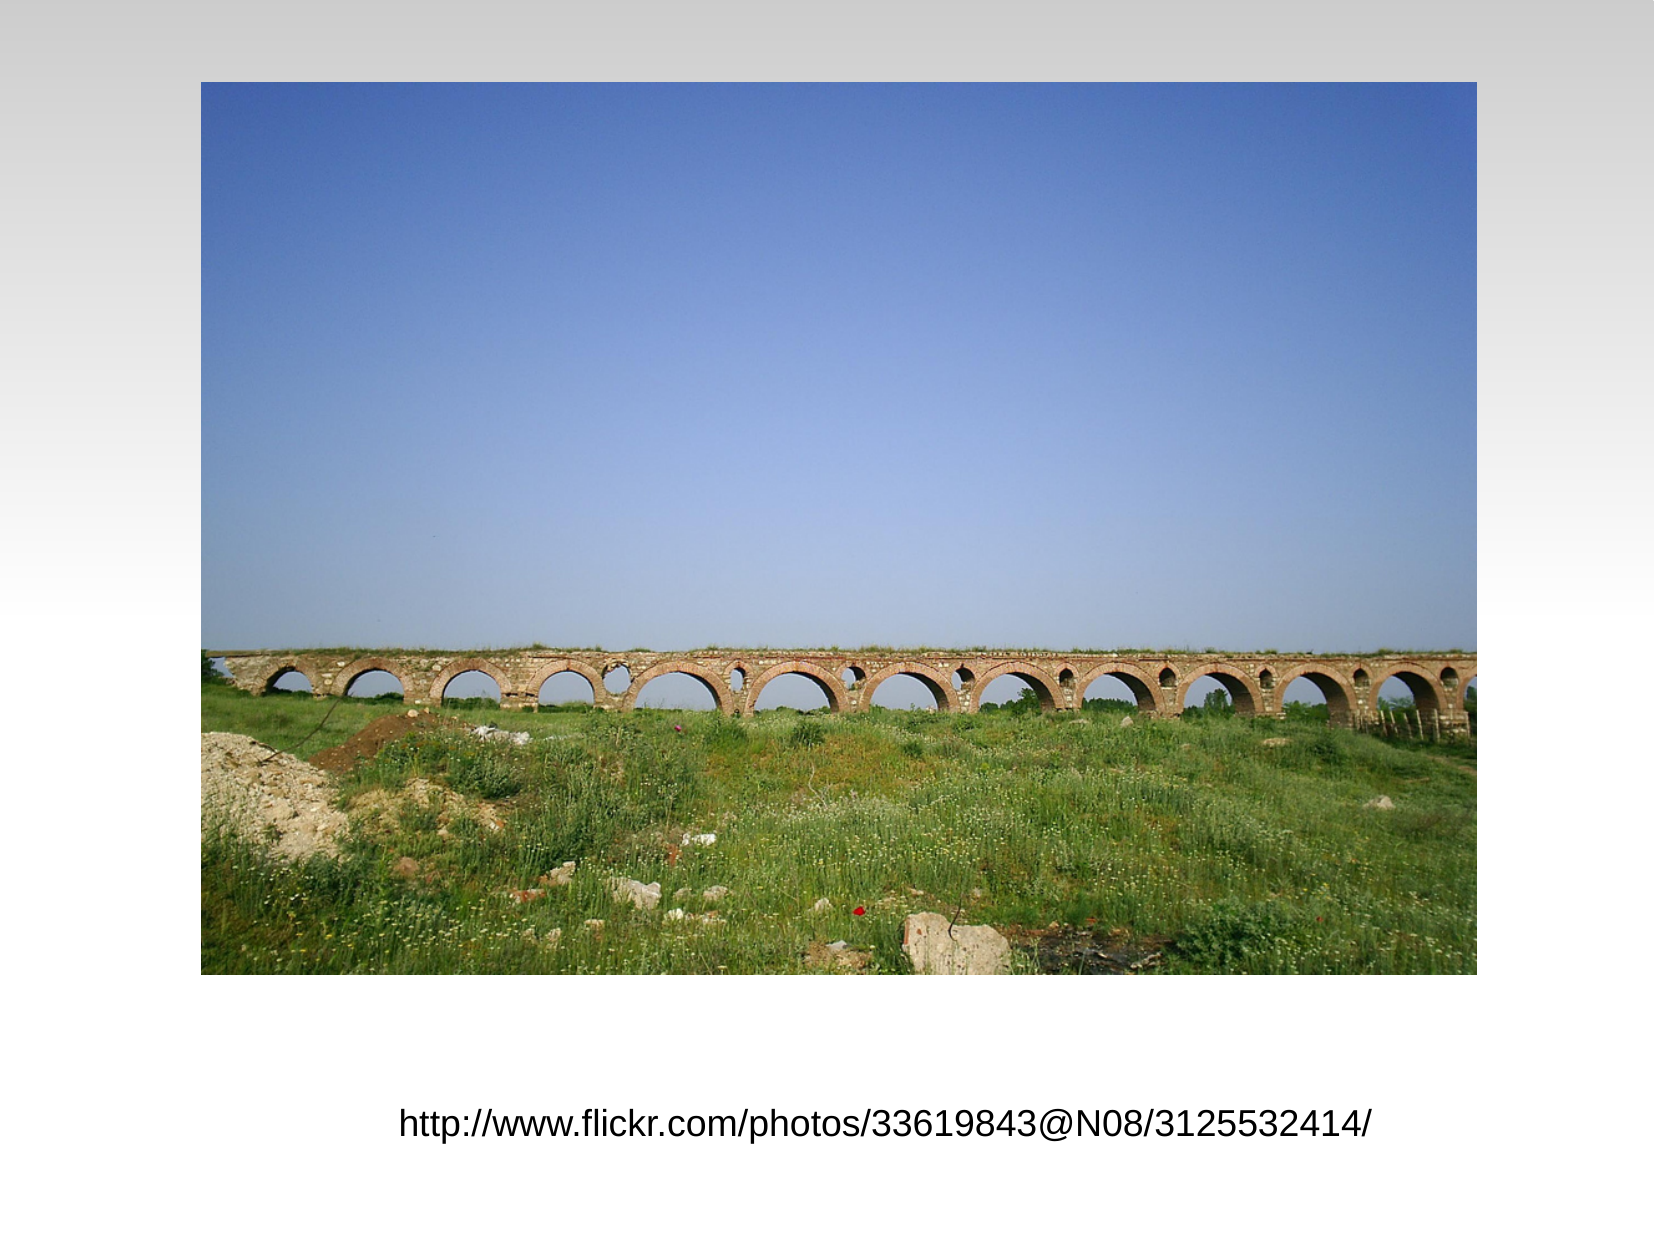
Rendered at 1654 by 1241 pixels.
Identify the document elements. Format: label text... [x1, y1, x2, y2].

text_box http://www.flickr.com/photos/33619843@N08/3125532414/ [383, 1094, 1388, 1152]
picture [201, 82, 1477, 975]
